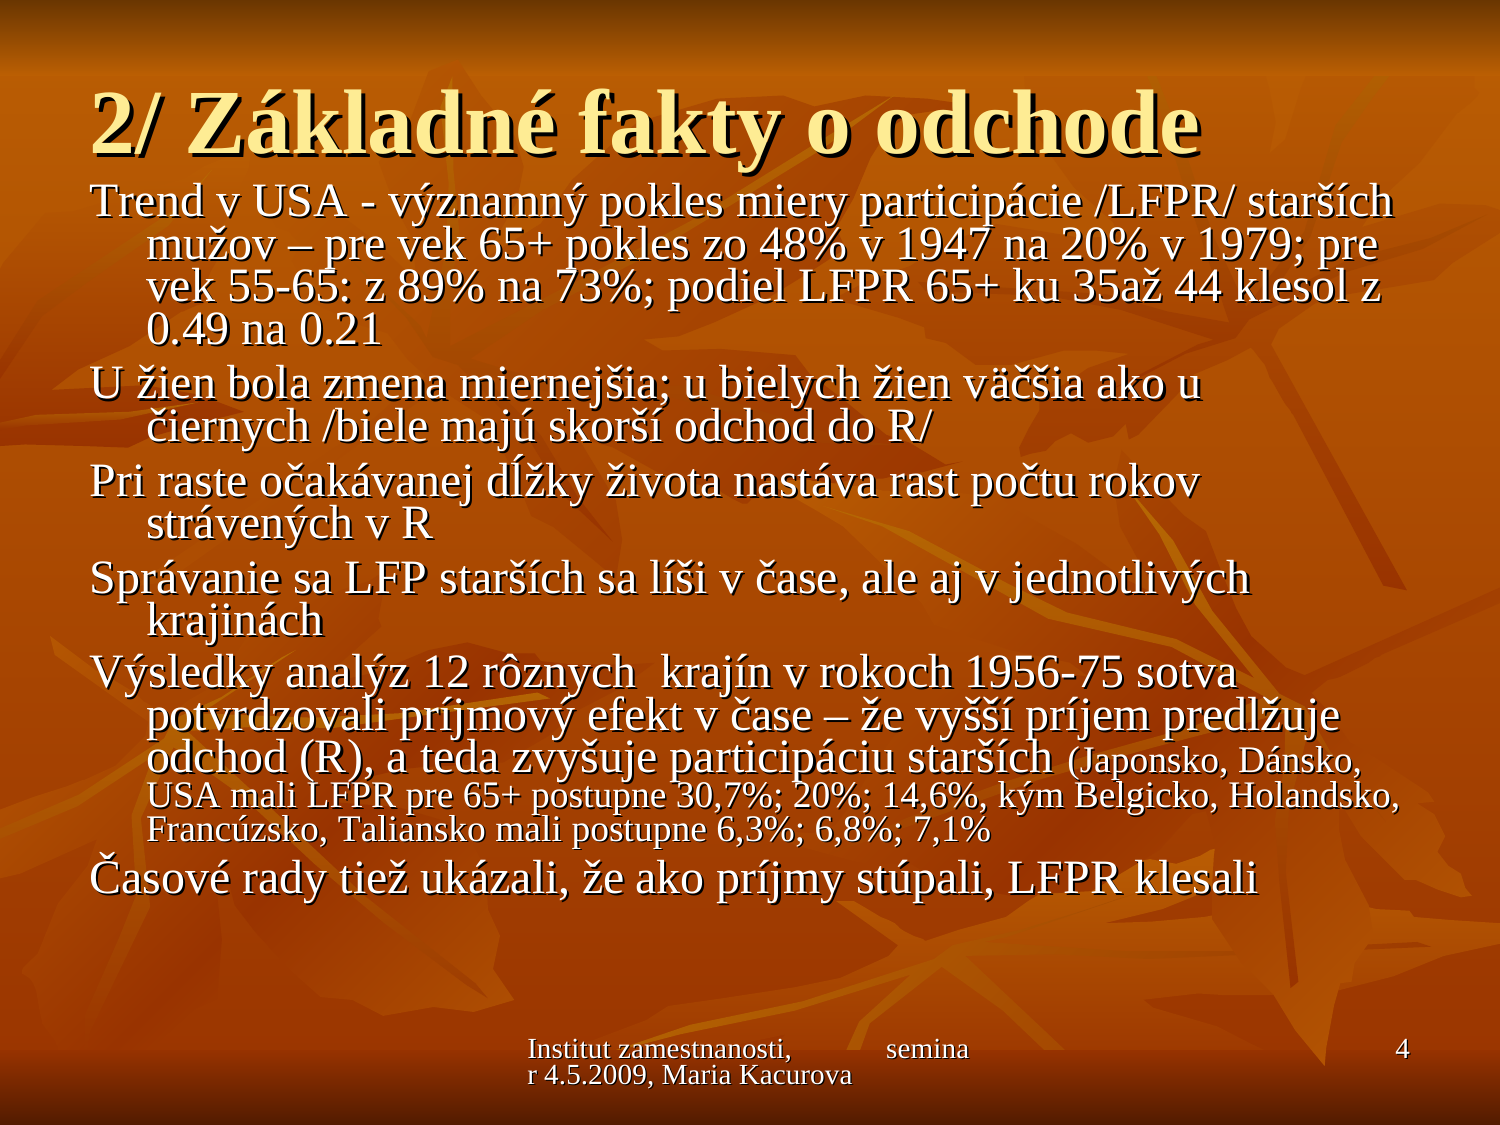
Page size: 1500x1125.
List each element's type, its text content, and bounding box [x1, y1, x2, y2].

list Trend v USA - významný pokles miery participácie /LFPR/ starších mužov – pre vek 65+ pokles zo 48% v 1947 na 20% v 1979; pre vek 55-65: z 89% na 73%; podiel LFPR 65+ ku 35až 44 klesol z 0.49 na 0.21 U žien bola zmena miernejšia; u bielych žien väčšia ako u čiernych /biele majú skorší odchod do R/ Pri raste očakávanej dĺžky života nastáva rast počtu rokov strávených v R Správanie sa LFP starších sa líši v čase, ale aj v jednotlivých krajinách Výsledky analýz 12 rôznych krajín v rokoch 1956-75 sotva potvrdzovali príjmový efekt v čase – že vyšší príjem predlžuje odchod (R), a teda zvyšuje participáciu starších (Japonsko, Dánsko, USA mali LFPR pre 65+ postupne 30,7%; 20%; 14,6%, kým Belgicko, Holandsko, Francúzsko, Taliansko mali postupne 6,3%; 6,8%; 7,1% Časové rady tiež ukázali, že ako príjmy stúpali, LFPR klesali [75, 174, 1426, 1001]
title 2/ Základné fakty o odchode [75, 45, 1426, 174]
